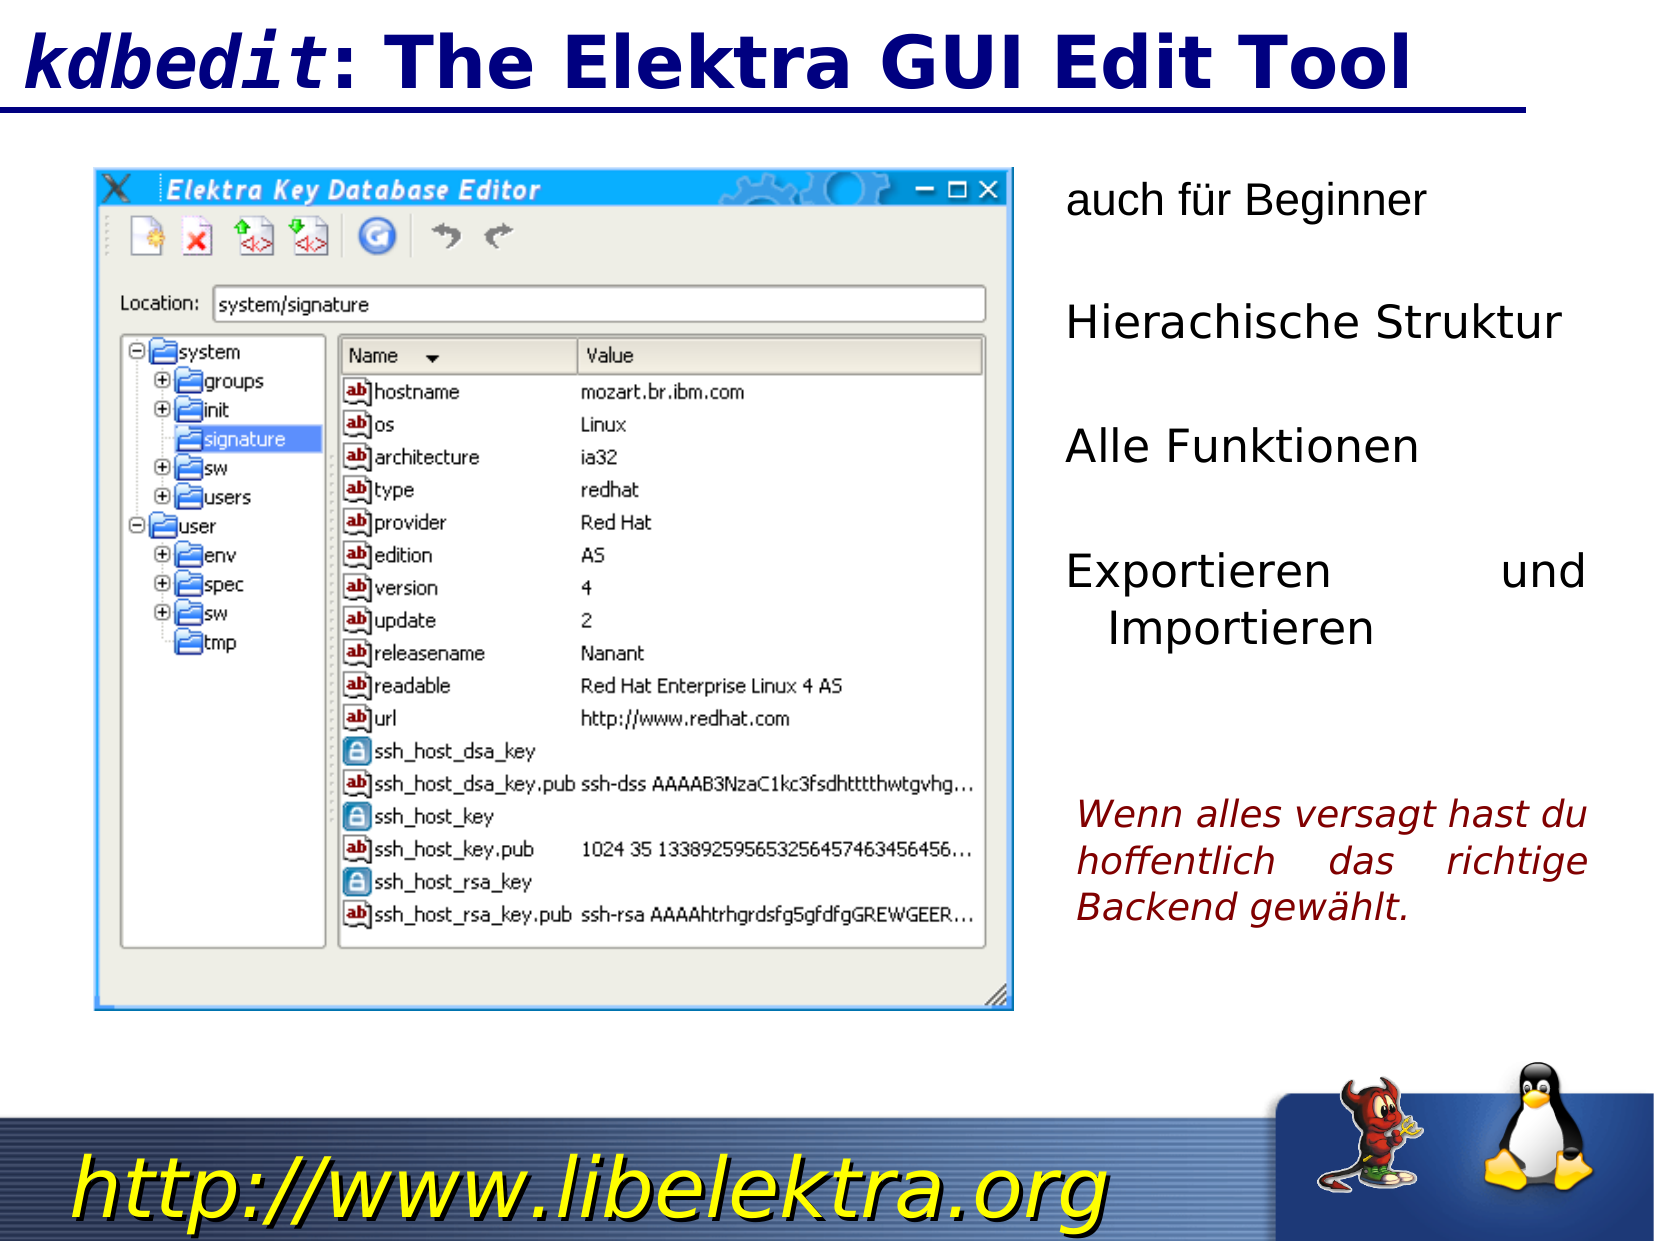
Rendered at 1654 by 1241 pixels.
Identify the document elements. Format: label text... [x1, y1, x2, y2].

list auch für Beginner Hierachische Struktur Alle Funktionen Exportieren und Importieren [1050, 162, 1603, 718]
picture [93, 167, 1012, 1011]
text_box kdbedit: The Elektra GUI Edit Tool [22, 14, 1611, 111]
text_box Wenn alles versagt hast du hoffentlich das richtige Backend gewählt. [1076, 789, 1589, 999]
picture [0, 1061, 1654, 1241]
